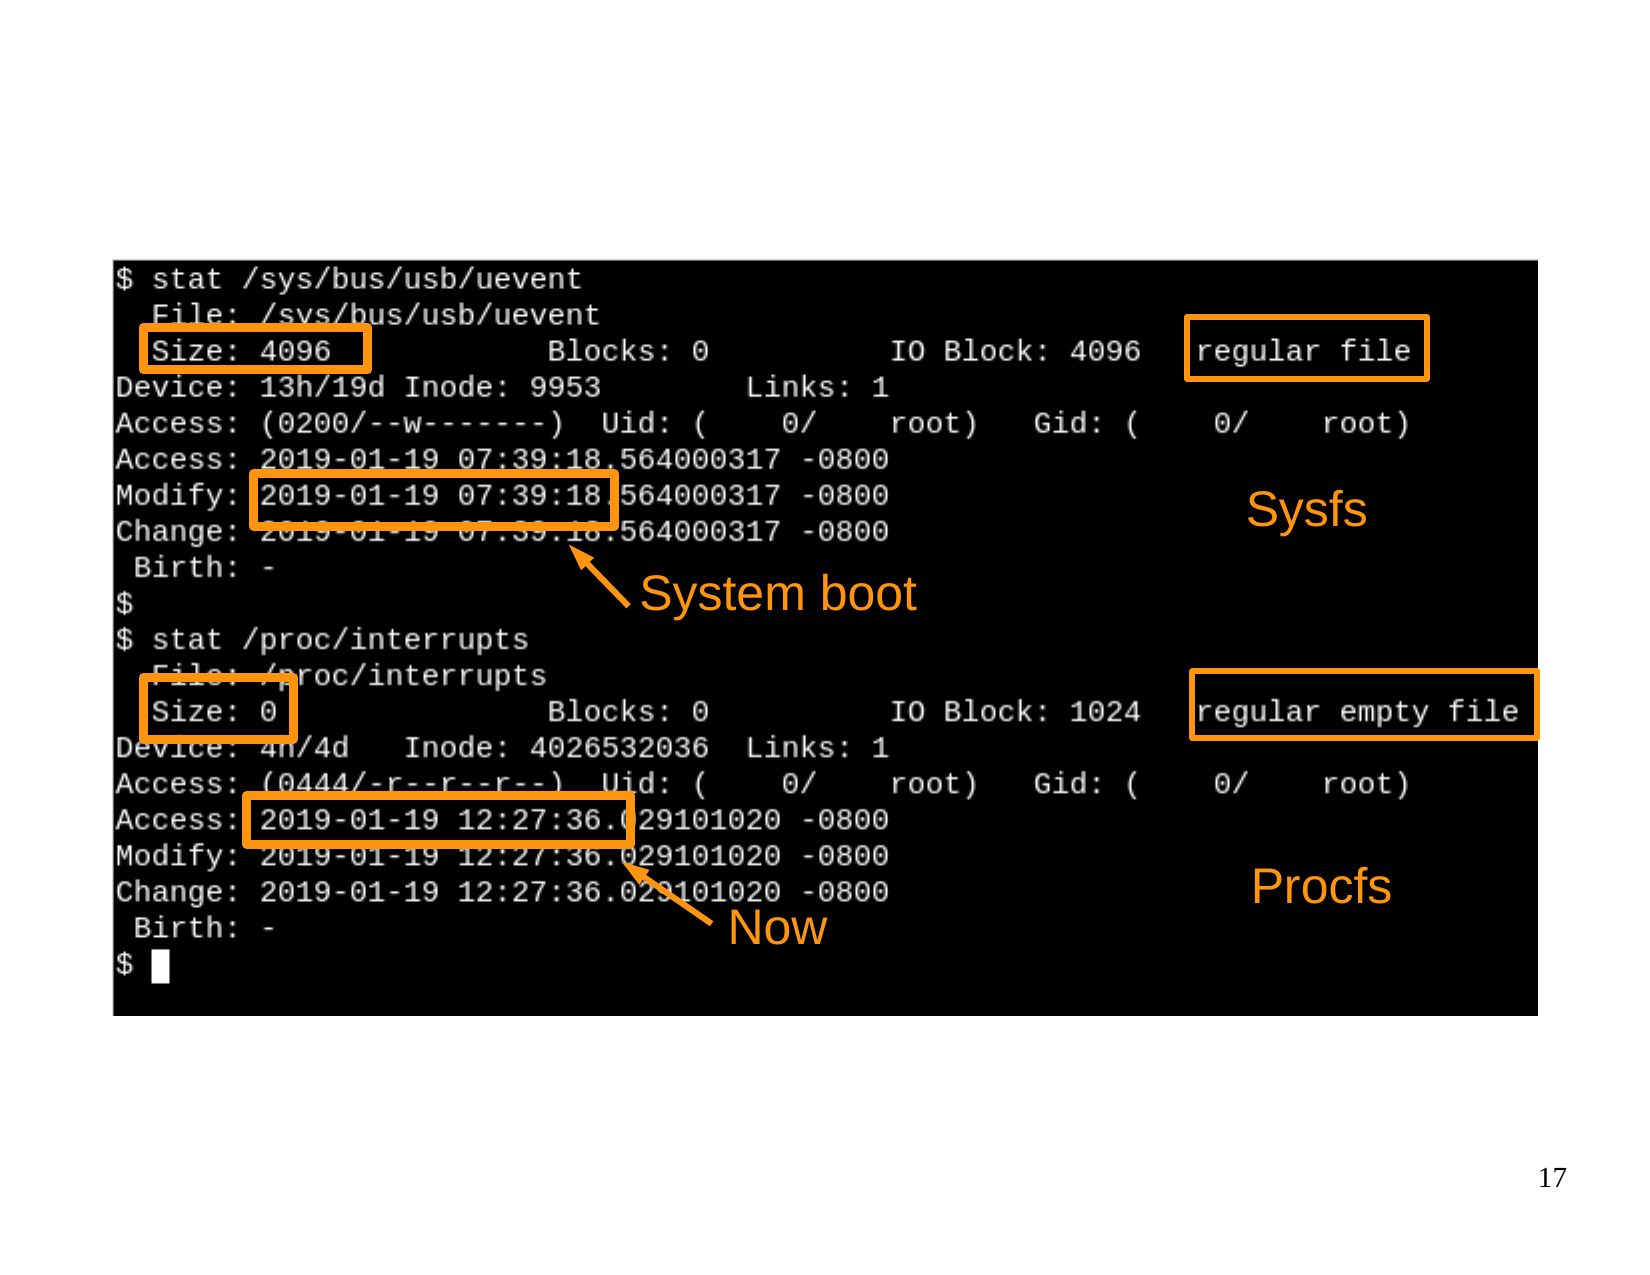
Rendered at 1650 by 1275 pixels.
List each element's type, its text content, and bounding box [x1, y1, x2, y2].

picture [1195, 674, 1534, 735]
text_box System boot [621, 555, 936, 661]
text_box Now [709, 888, 846, 994]
picture [112, 259, 1538, 1016]
text_box Sysfs [1228, 471, 1389, 555]
text_box Procfs [1233, 847, 1411, 953]
